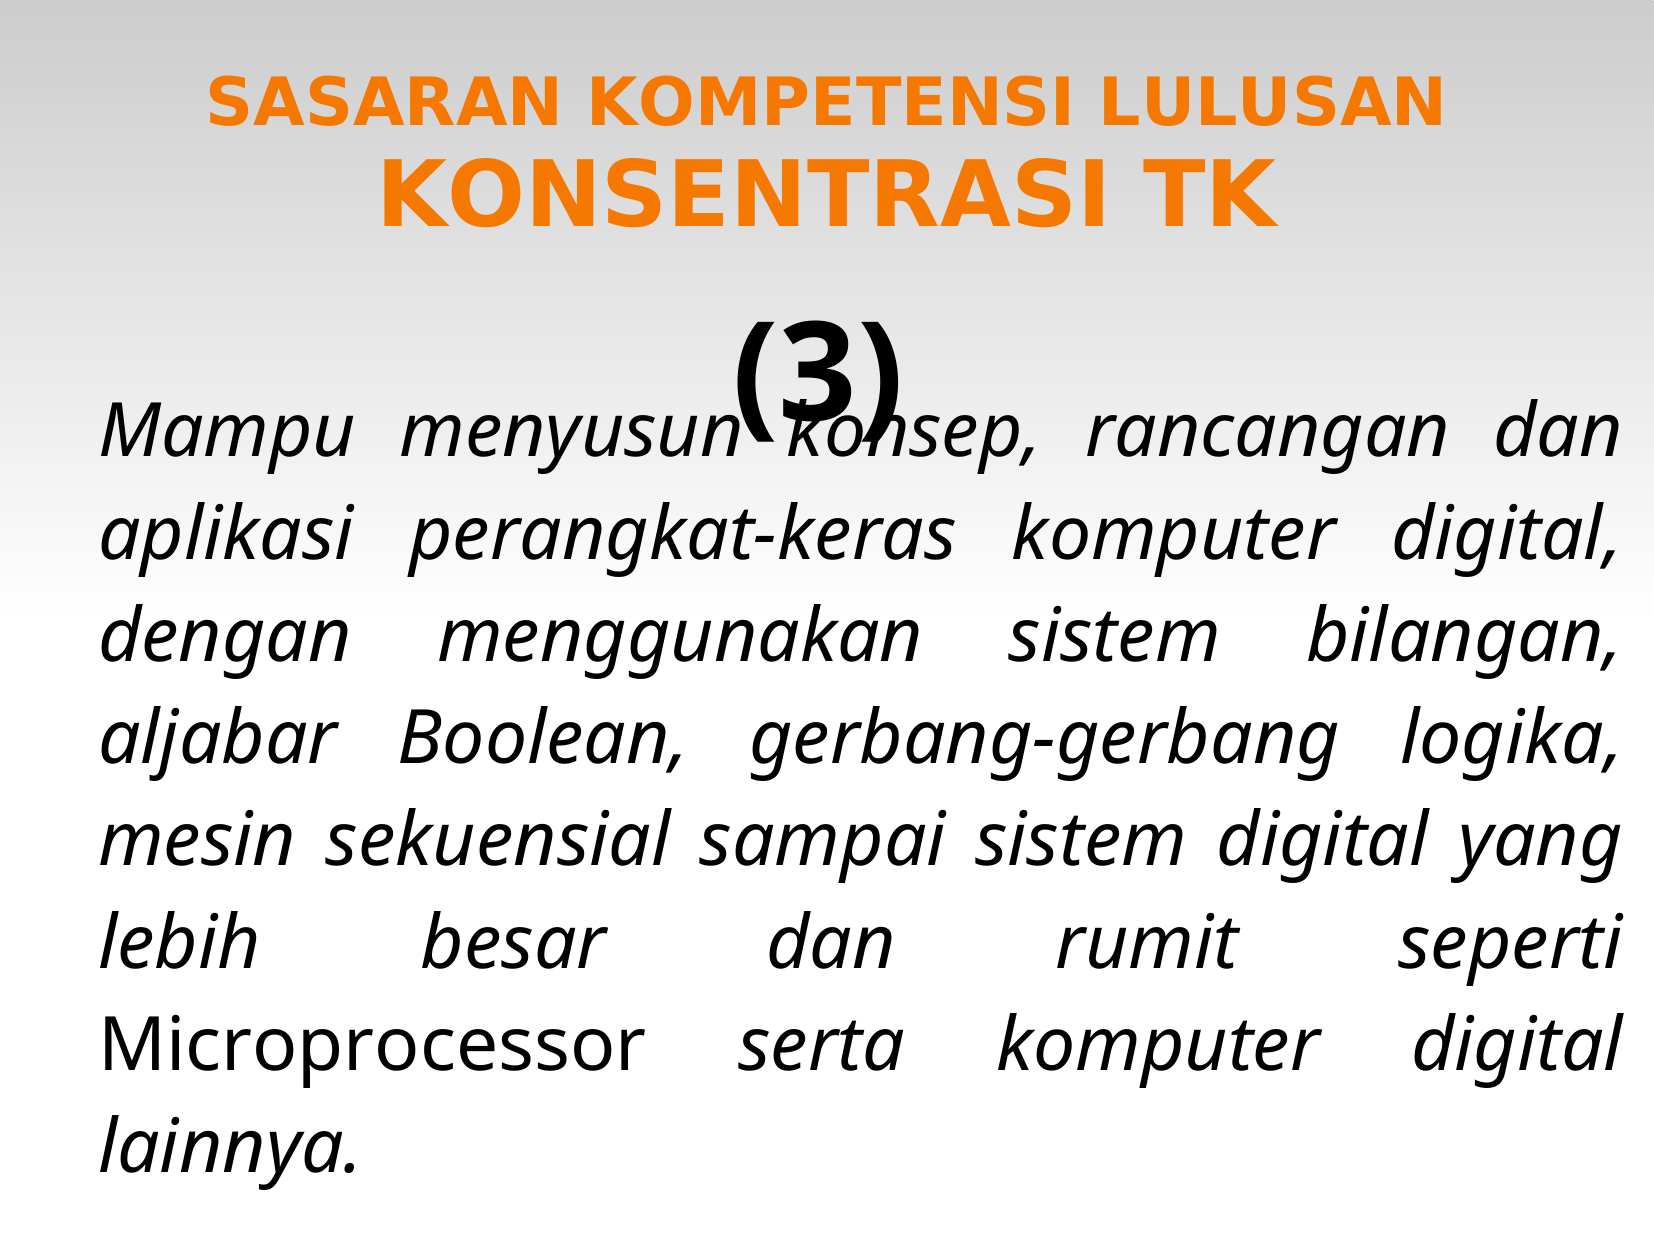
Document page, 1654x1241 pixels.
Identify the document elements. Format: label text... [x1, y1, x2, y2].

subtitle Mampu menyusun konsep, rancangan dan aplikasi perangkat-keras komputer digital, dengan menggunakan sistem bilangan, aljabar Boolean, gerbang-gerbang logika, mesin sekuensial sampai sistem digital yang lebih besar dan rumit seperti Microprocessor serta komputer digital lainnya. [59, 383, 1625, 1188]
title SASARAN KOMPETENSI LULUSAN KONSENTRASI TK [82, 45, 1571, 266]
text_box (3) [717, 266, 934, 471]
